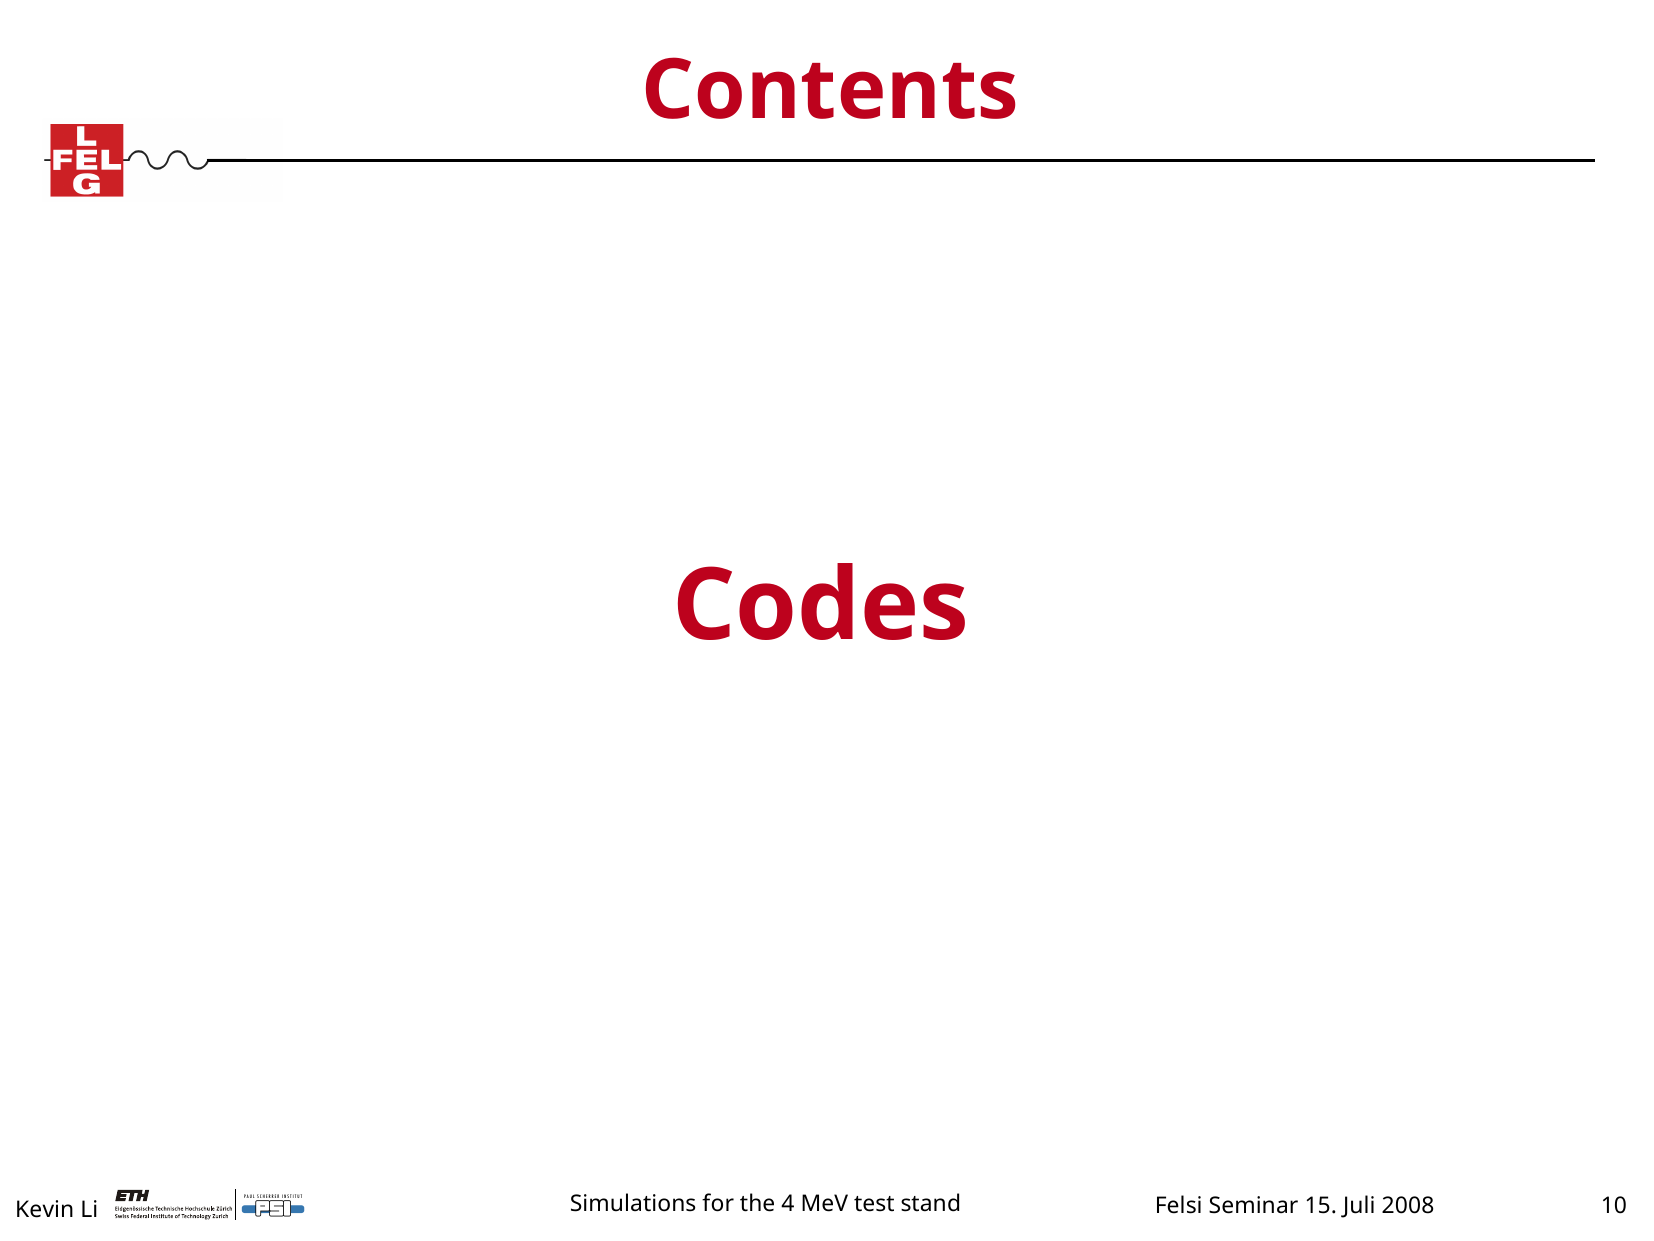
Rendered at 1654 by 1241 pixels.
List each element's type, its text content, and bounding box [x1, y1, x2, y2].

picture [238, 1189, 308, 1220]
picture [42, 118, 283, 202]
title Contents [124, 17, 1537, 156]
title Codes [115, 531, 1527, 670]
